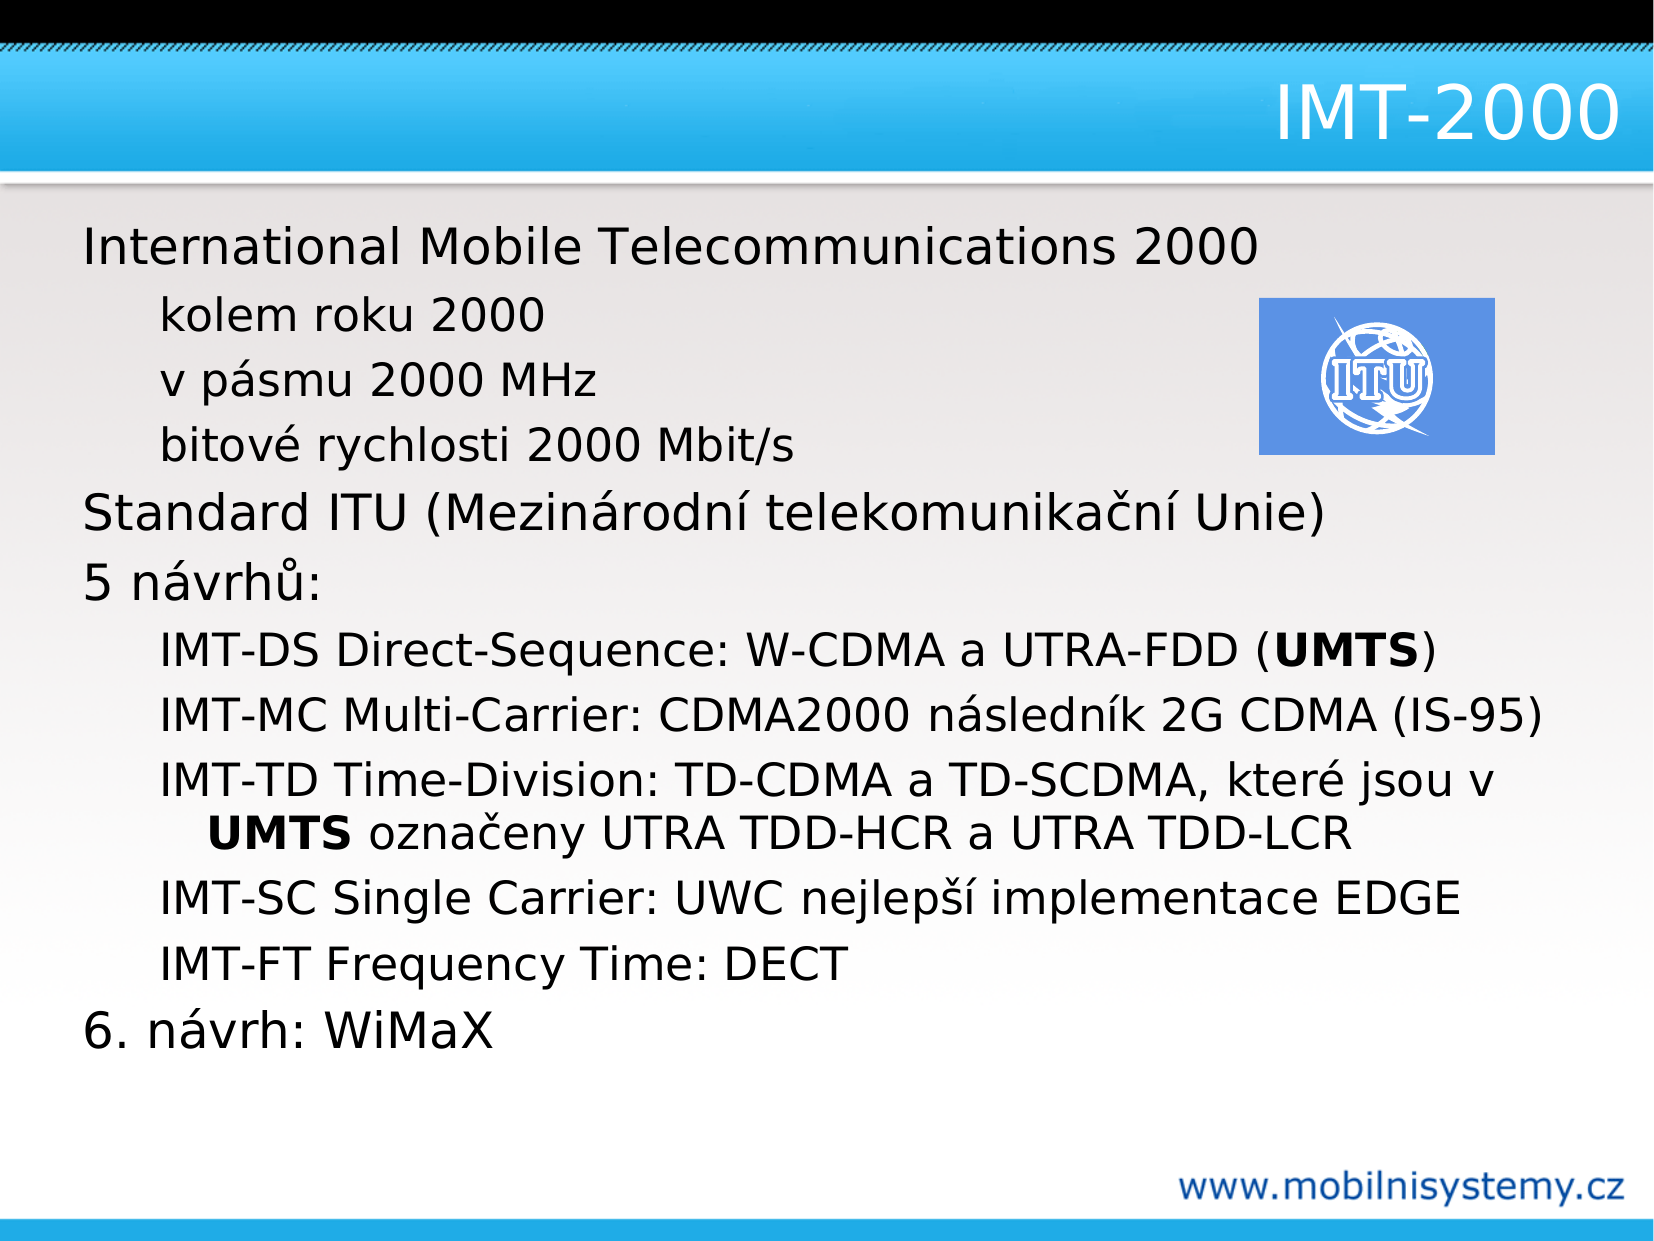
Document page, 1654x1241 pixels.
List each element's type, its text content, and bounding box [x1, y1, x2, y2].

list International Mobile Telecommunications 2000 kolem roku 2000 v pásmu 2000 MHz bitové rychlosti 2000 Mbit/s Standard ITU (Mezinárodní telekomunikační Unie) 5 návrhů: IMT-DS Direct-Sequence: W-CDMA a UTRA-FDD (UMTS) IMT-MC Multi-Carrier: CDMA2000 následník 2G CDMA (IS-95) IMT-TD Time-Division: TD-CDMA a TD-SCDMA, které jsou v UMTS označeny UTRA TDD-HCR a UTRA TDD-LCR IMT-SC Single Carrier: UWC nejlepší implementace EDGE IMT-FT Frequency Time: DECT 6. návrh: WiMaX [64, 218, 1565, 1115]
text_box [1259, 297, 1495, 455]
title IMT-2000 [29, 56, 1625, 170]
picture [0, 0, 1654, 1241]
